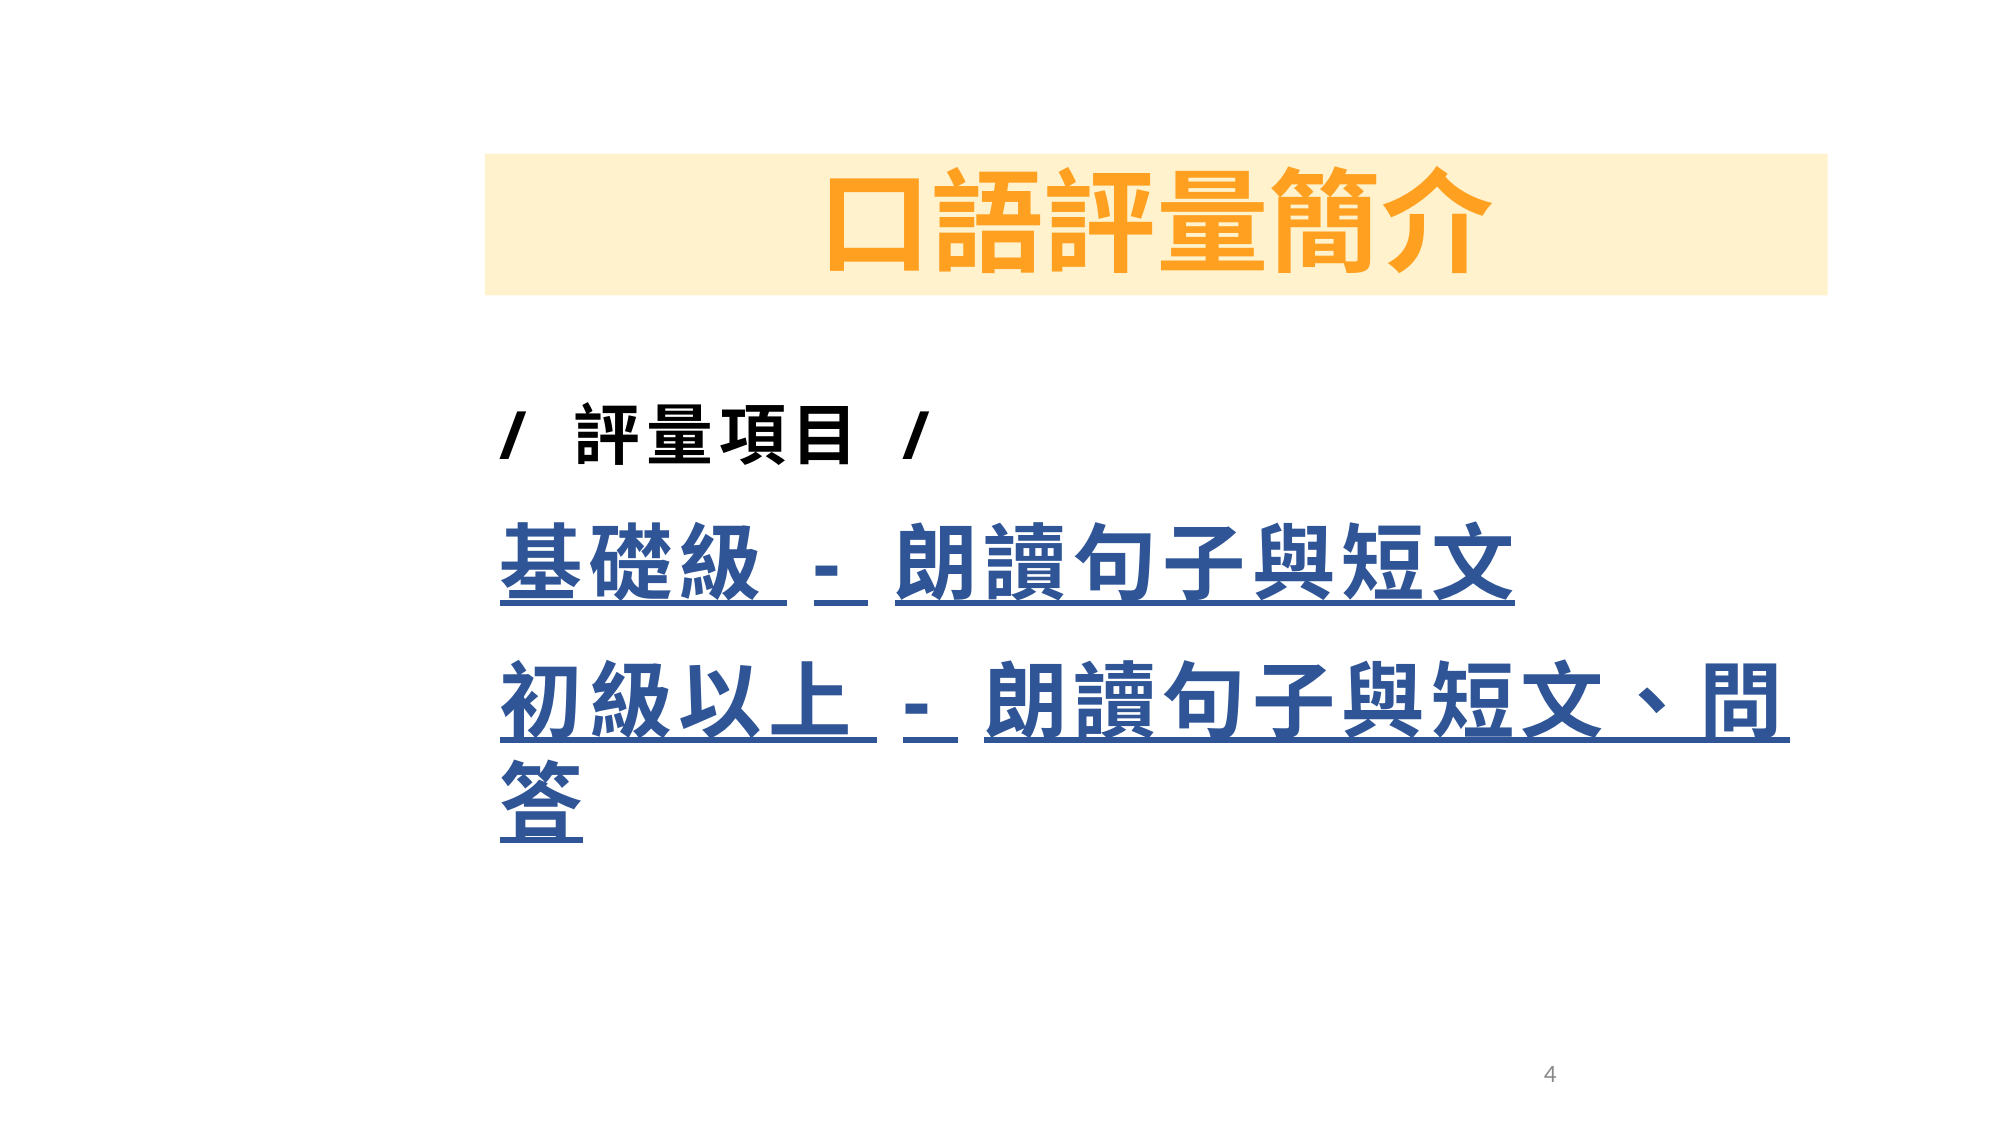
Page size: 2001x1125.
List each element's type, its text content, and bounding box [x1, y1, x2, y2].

text_box 4 [1528, 1042, 1979, 1103]
subtitle / 評量項目 / 基礎級 - 朗讀句子與短文 初級以上 - 朗讀句子與短文、問答 [484, 385, 1887, 887]
title 口語評量簡介 [484, 153, 1828, 296]
